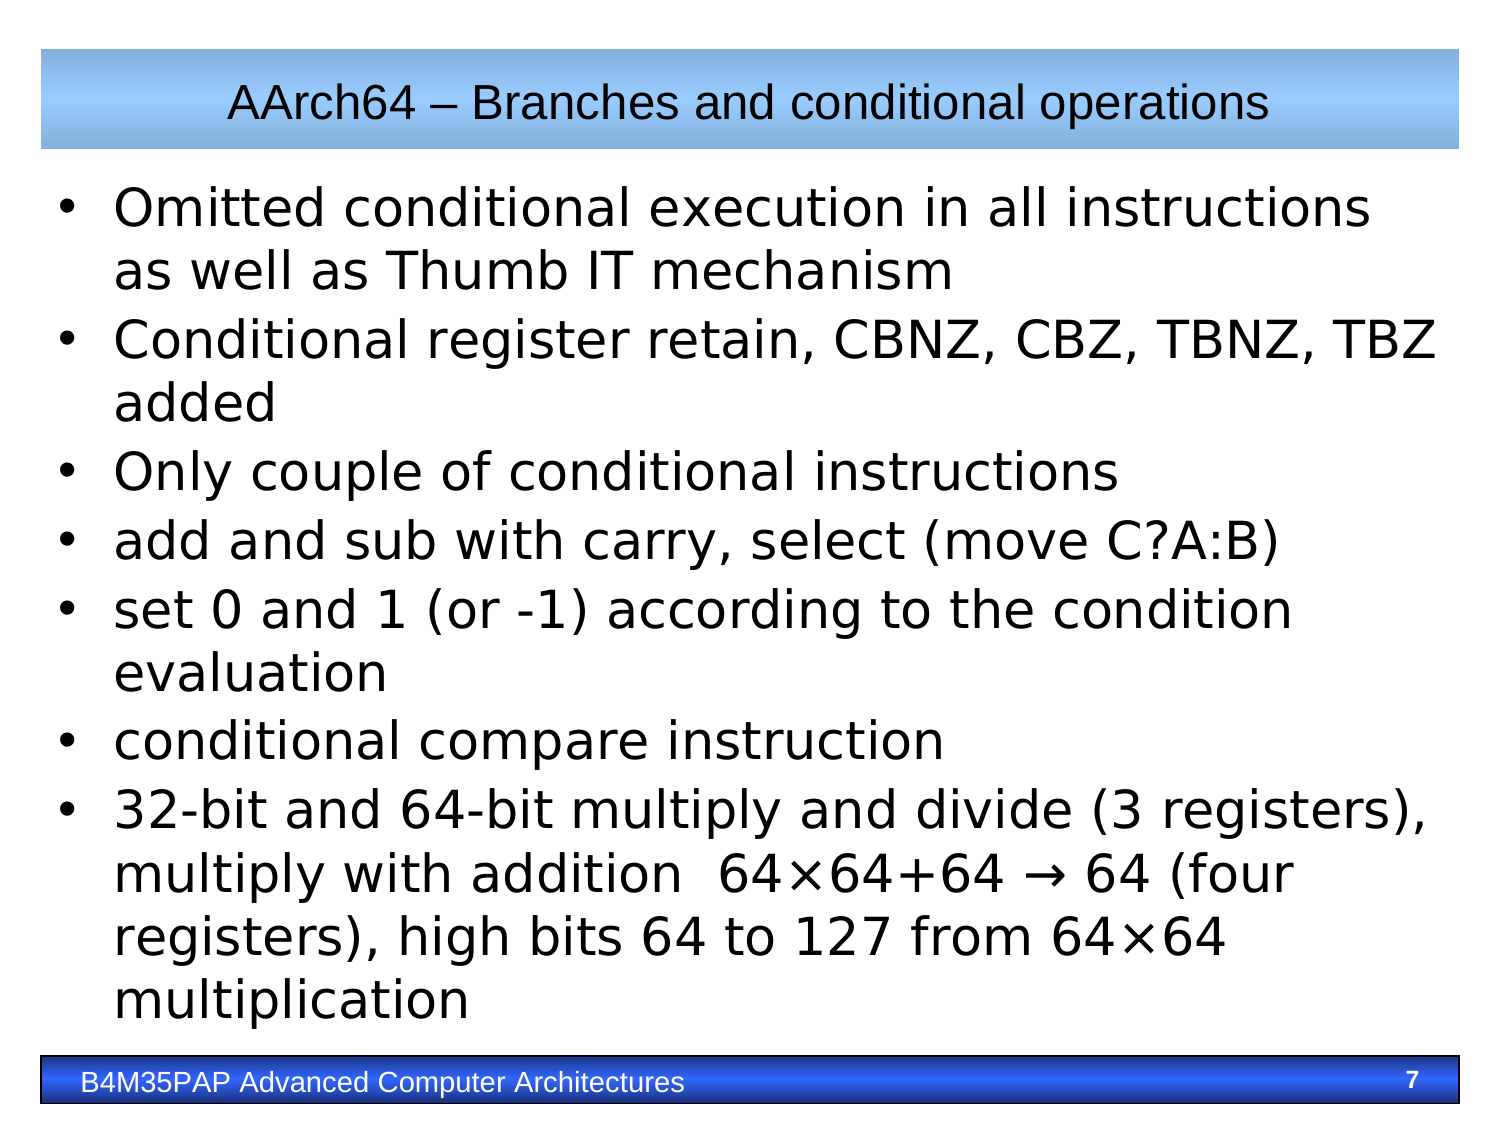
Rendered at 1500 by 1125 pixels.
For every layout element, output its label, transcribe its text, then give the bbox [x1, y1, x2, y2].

title AArch64 – Branches and conditional operations [41, 49, 1459, 149]
list Omitted conditional execution in all instructions as well as Thumb IT mechanism Conditional register retain, CBNZ, CBZ, TBNZ, TBZ added Only couple of conditional instructions add and sub with carry, select (move C?A:B) set 0 and 1 (or -1) according to the condition evaluation conditional compare instruction 32-bit and 64-bit multiply and divide (3 registers), multiply with addition 64×64+64 → 64 (four registers), high bits 64 to 127 from 64×64 multiplication [44, 166, 1458, 1045]
